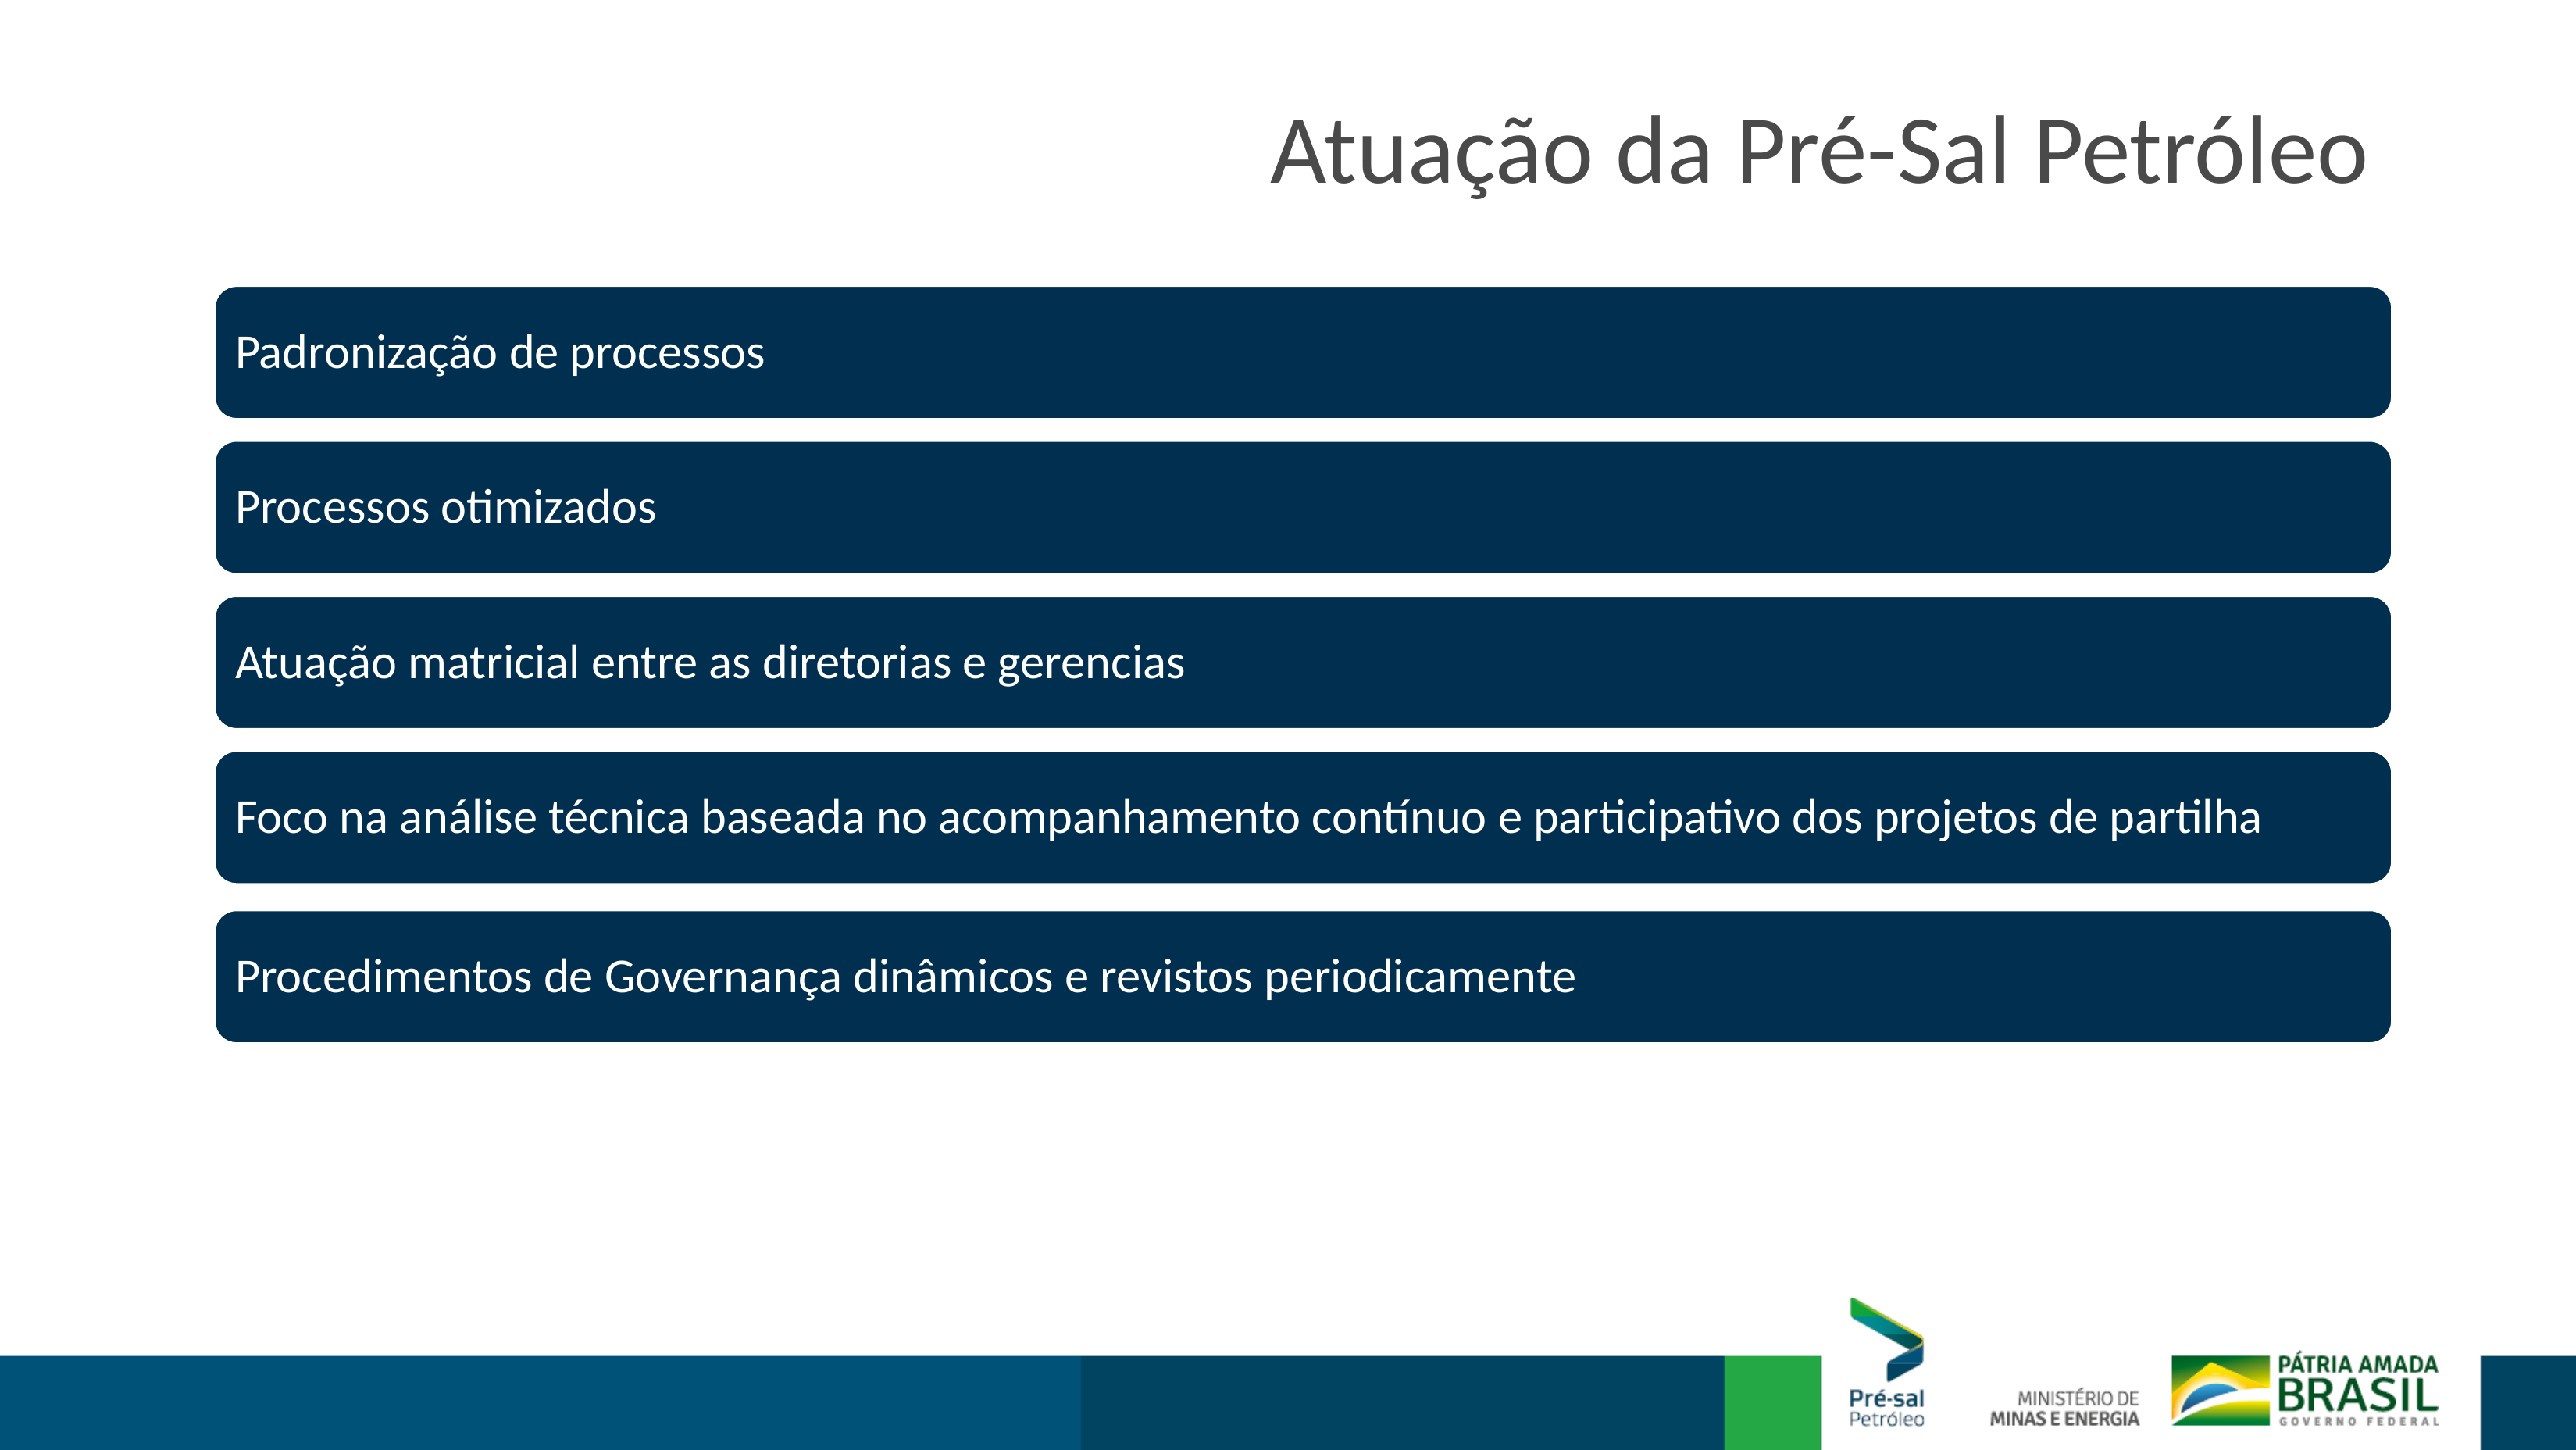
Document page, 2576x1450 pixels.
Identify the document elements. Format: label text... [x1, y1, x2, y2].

text_box Atuação da Pré-Sal Petróleo [1258, 80, 2518, 227]
text_box Procedimentos de Governança dinâmicos e revistos periodicamente [213, 909, 2393, 1045]
text_box Foco na análise técnica baseada no acompanhamento contínuo e participativo dos projetos de partilha [213, 750, 2393, 885]
text_box Padronização de processos [213, 285, 2393, 420]
text_box Atuação matricial entre as diretorias e gerencias [213, 595, 2393, 730]
text_box Processos otimizados [213, 440, 2393, 575]
